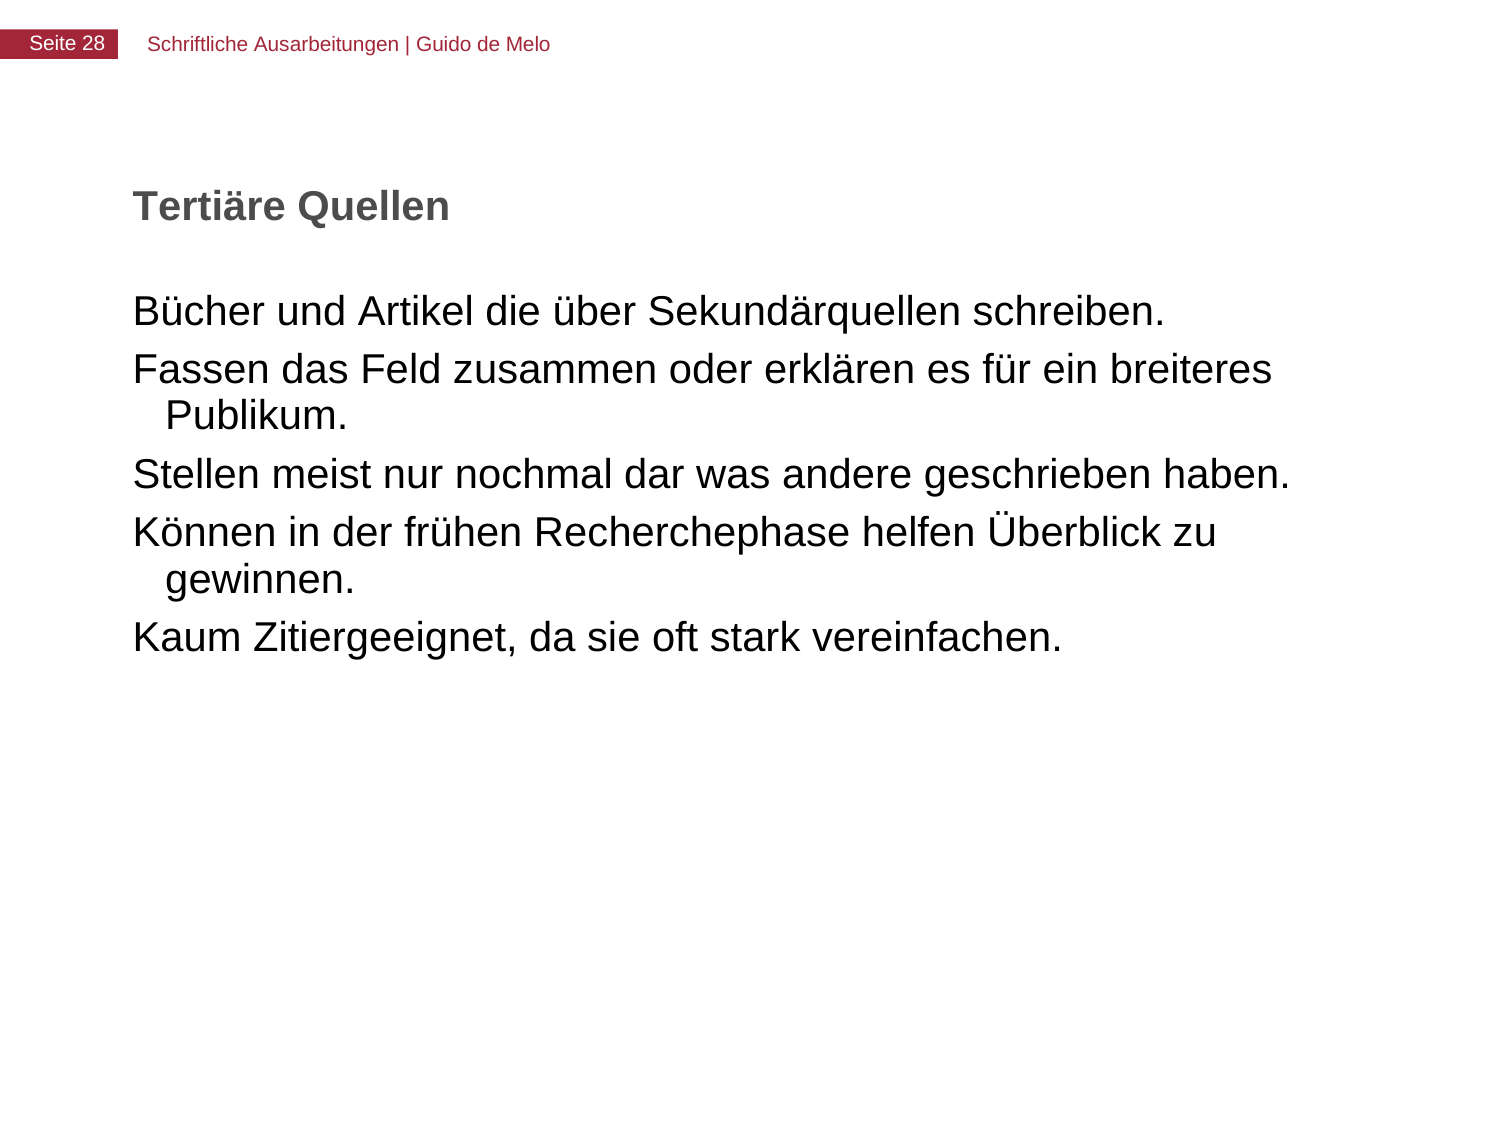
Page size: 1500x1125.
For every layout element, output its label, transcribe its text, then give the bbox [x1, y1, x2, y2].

list Bücher und Artikel die über Sekundärquellen schreiben. Fassen das Feld zusammen oder erklären es für ein breiteres Publikum. Stellen meist nur nochmal dar was andere geschrieben haben. Können in der frühen Recherchephase helfen Überblick zu gewinnen. Kaum Zitiergeeignet, da sie oft stark vereinfachen. [132, 287, 1371, 888]
title Tertiäre Quellen [132, 149, 1413, 258]
